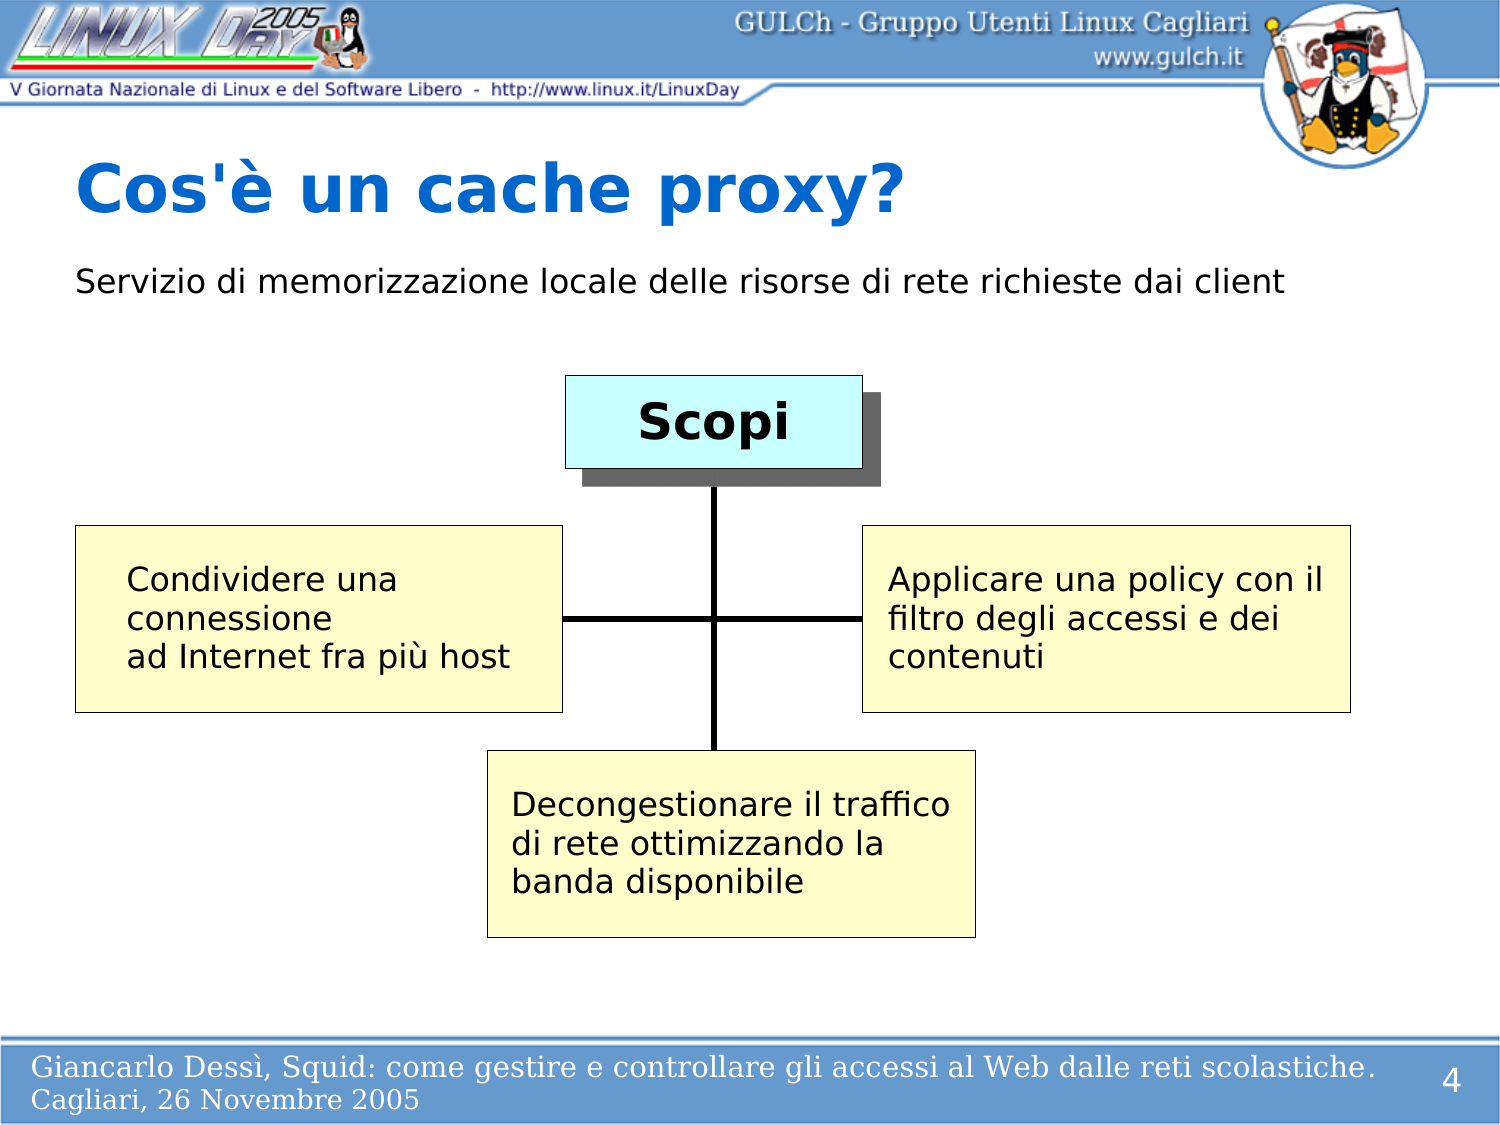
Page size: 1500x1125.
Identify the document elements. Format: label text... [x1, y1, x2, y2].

text_box Applicare una policy con il filtro degli accessi e dei contenuti [862, 525, 1351, 713]
text_box Condividere una connessione ad Internet fra più host [75, 525, 563, 713]
text_box Scopi [565, 375, 863, 469]
text_box Cos'è un cache proxy? [75, 150, 908, 228]
picture [0, 0, 1500, 1125]
text_box Decongestionare il traffico di rete ottimizzando la banda disponibile [487, 750, 976, 938]
text_box Servizio di memorizzazione locale delle risorse di rete richieste dai client [75, 262, 1426, 302]
